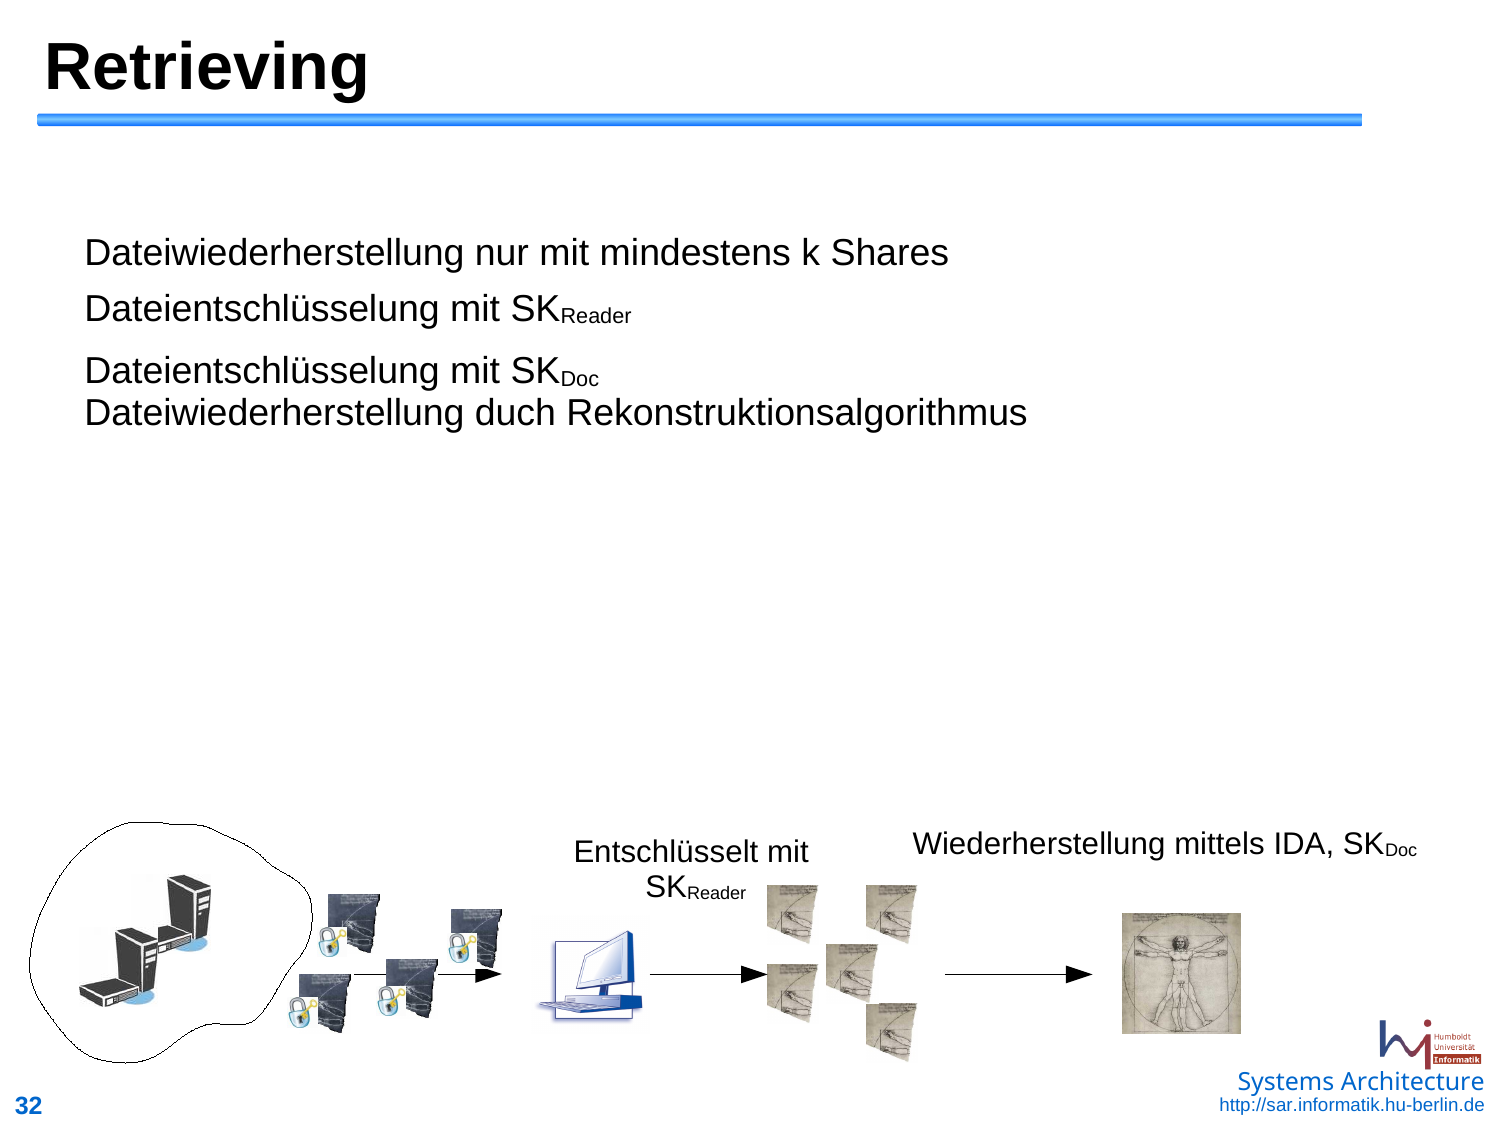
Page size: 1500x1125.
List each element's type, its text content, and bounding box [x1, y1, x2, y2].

picture [79, 874, 211, 1007]
picture [1376, 1016, 1483, 1071]
picture [376, 959, 438, 1019]
picture [317, 894, 380, 957]
picture [531, 915, 650, 1034]
picture [1122, 913, 1241, 1034]
picture [287, 974, 351, 1034]
picture [826, 885, 918, 1063]
picture [447, 909, 502, 969]
text_box Wiederherstellung mittels IDA, SKDoc [897, 818, 1433, 879]
text_box Dateiwiederherstellung nur mit mindestens k Shares [59, 224, 973, 342]
picture [767, 922, 819, 945]
text_box Dateientschlüsselung mit SKDoc Dateiwiederherstellung duch Rekonstruktionsalgorithmus [59, 342, 1052, 454]
title Retrieving [29, 20, 1500, 114]
picture [767, 964, 819, 1024]
text_box Dateientschlüsselung mit SKReader [59, 279, 667, 342]
text_box Entschlüsselt mit SKReader [558, 826, 833, 922]
